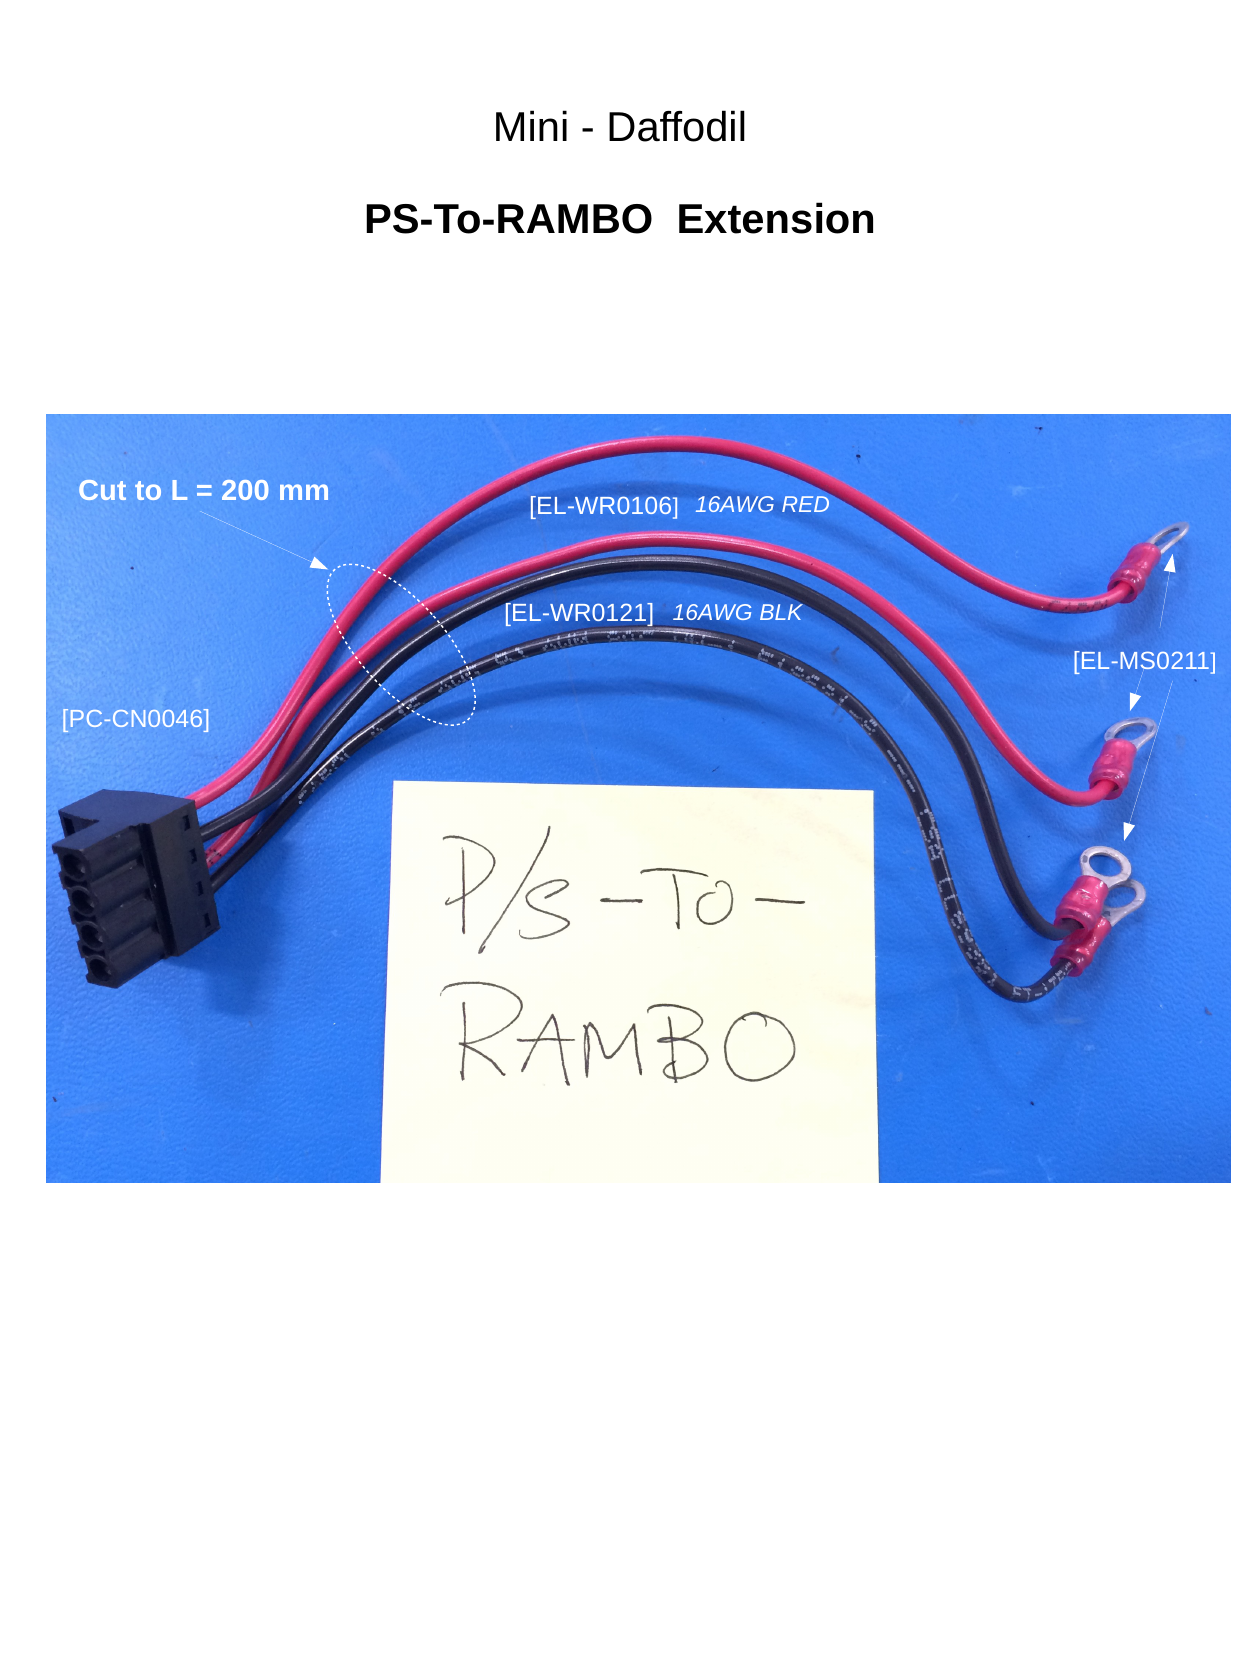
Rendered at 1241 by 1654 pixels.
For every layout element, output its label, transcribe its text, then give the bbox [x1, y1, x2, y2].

title Mini - Daffodil PS-To-RAMBO Extension [62, 103, 1179, 243]
text_box [EL-WR0106] [514, 484, 695, 528]
text_box [PC-CN0046] [46, 697, 226, 740]
picture [46, 414, 1231, 1184]
text_box [EL-WR0121] [489, 591, 670, 635]
text_box [EL-MS0211] [1058, 639, 1232, 683]
text_box 16AWG RED [680, 484, 845, 525]
text_box Cut to L = 200 mm [46, 466, 362, 515]
text_box 16AWG BLK [657, 592, 818, 633]
